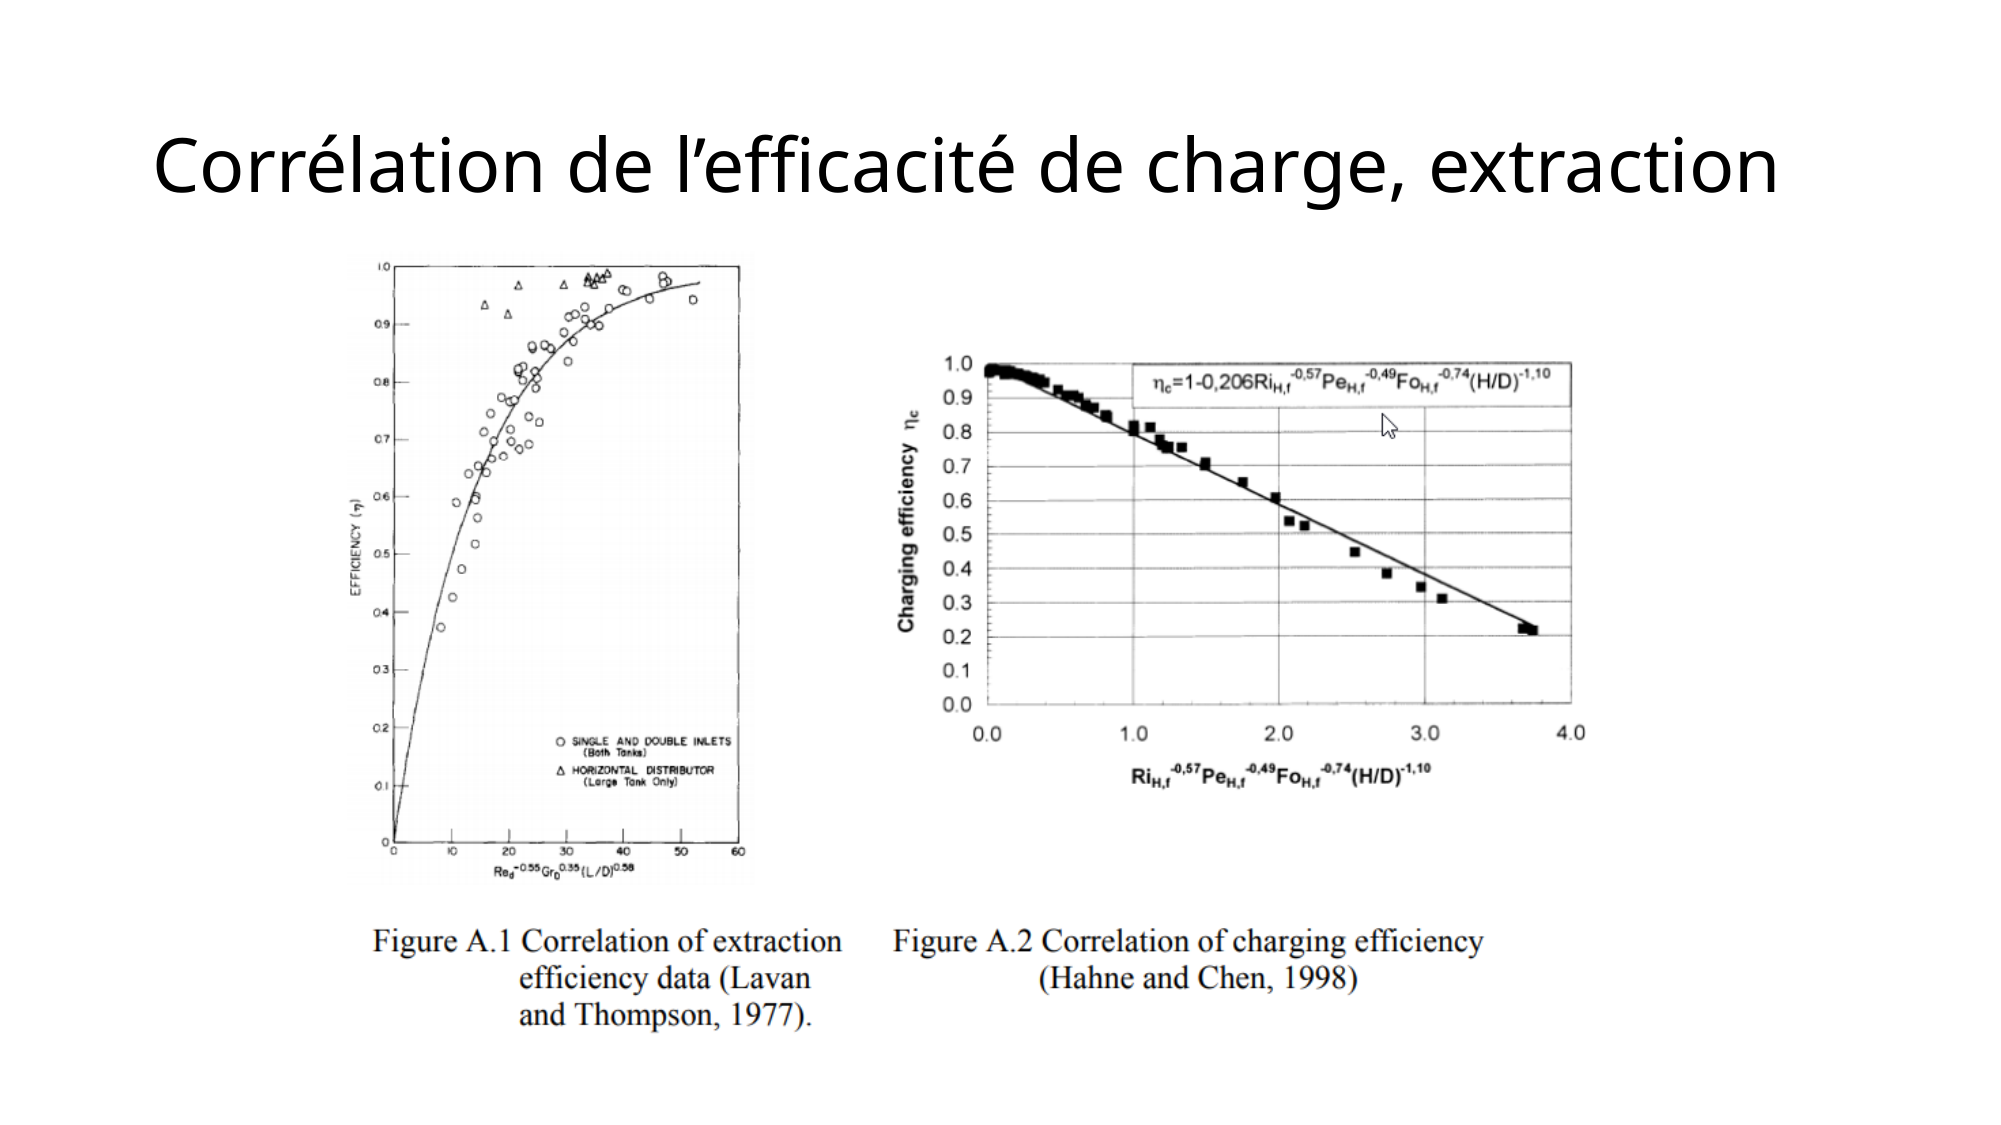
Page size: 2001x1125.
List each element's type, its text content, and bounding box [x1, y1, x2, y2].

title Corrélation de l’efficacité de charge, extraction [137, 59, 1947, 278]
picture [311, 236, 1624, 1066]
